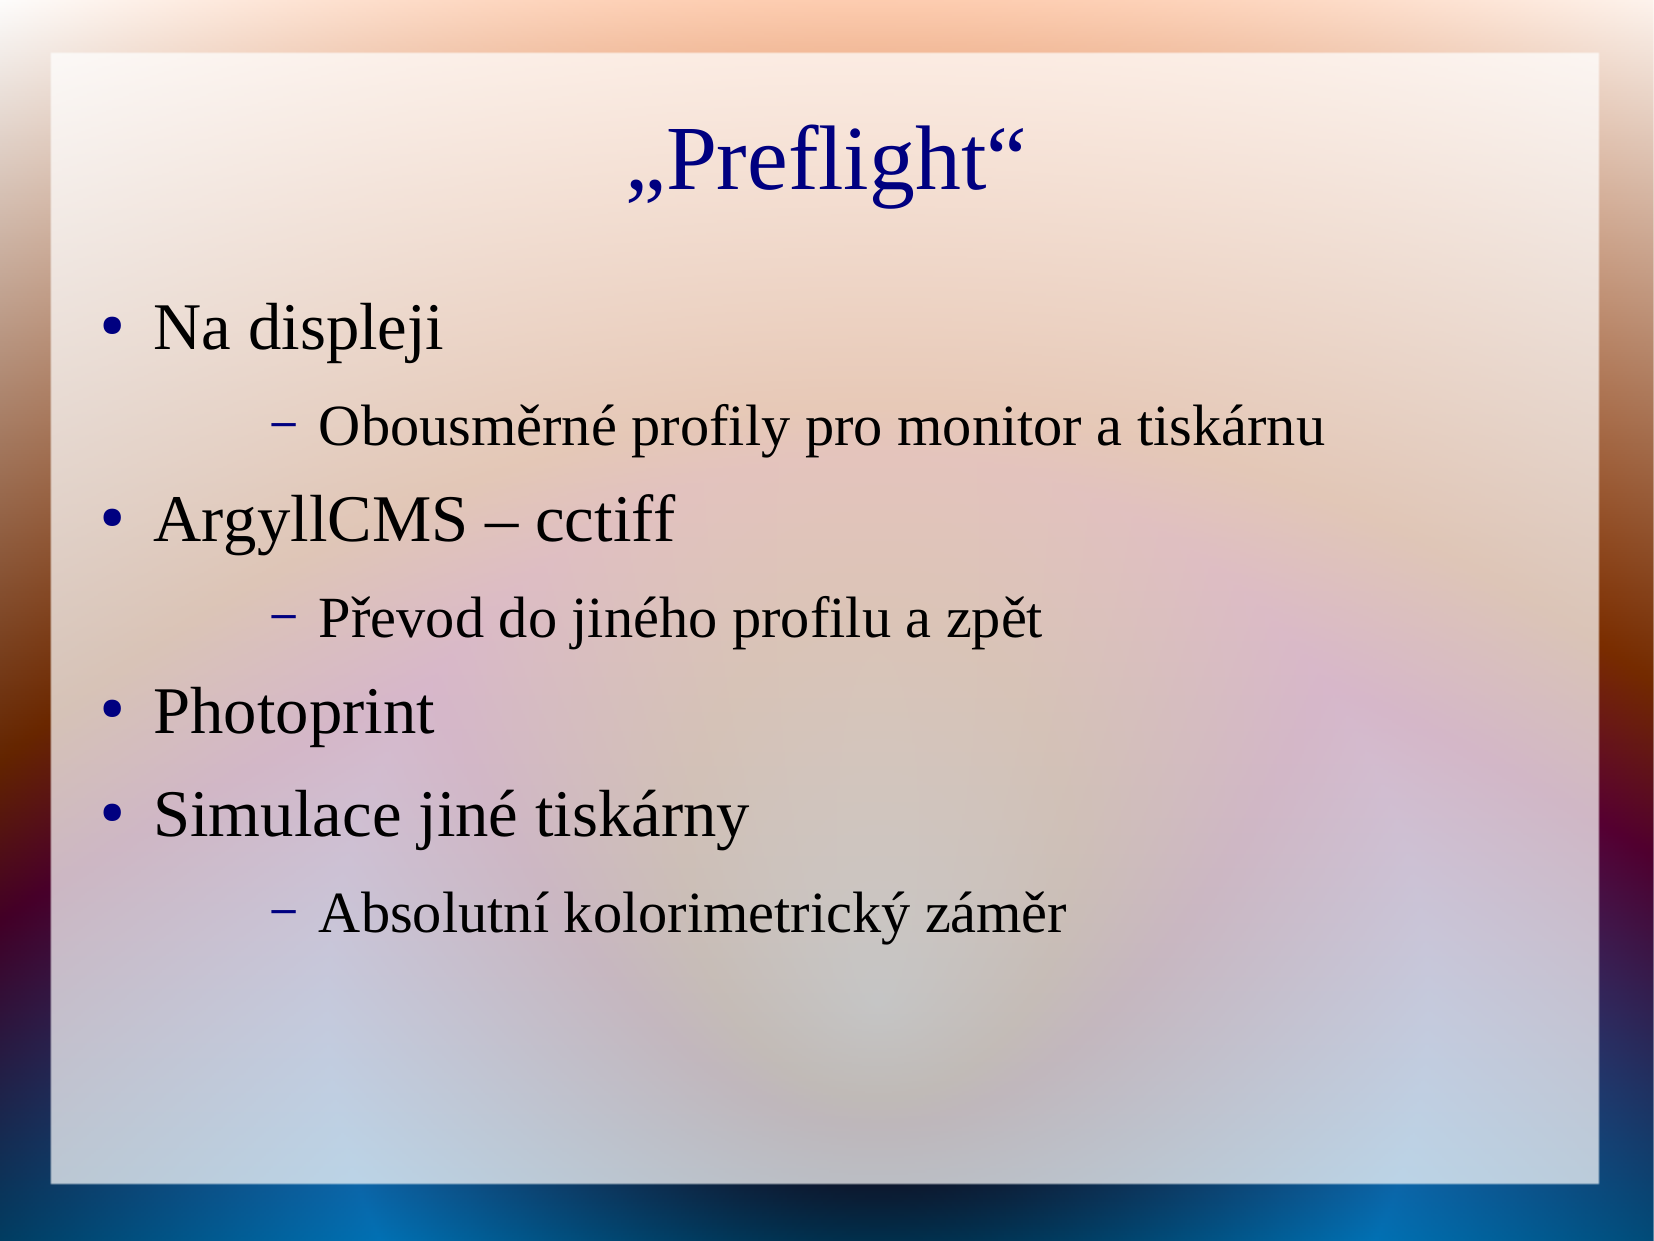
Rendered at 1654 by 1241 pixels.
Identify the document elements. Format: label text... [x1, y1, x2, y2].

title „Preflight“ [82, 55, 1571, 263]
picture [0, 0, 1654, 1241]
list Na displeji Obousměrné profily pro monitor a tiskárnu ArgyllCMS – cctiff Převod do jiného profilu a zpět Photoprint Simulace jiné tiskárny Absolutní kolorimetrický záměr [82, 290, 1571, 1094]
